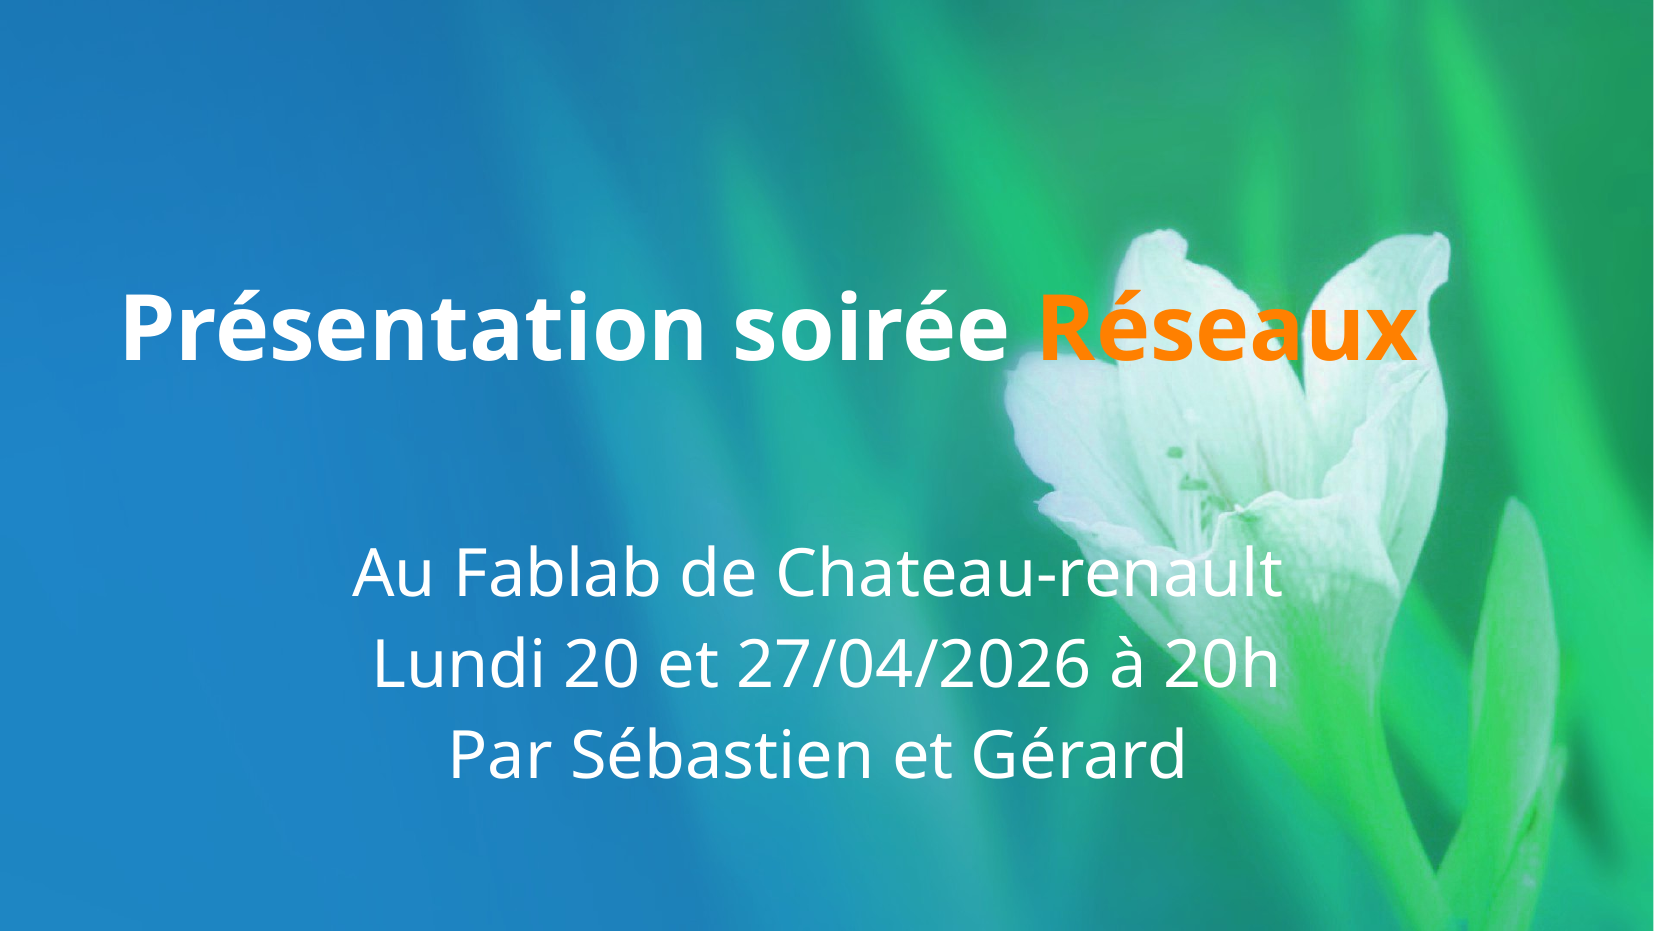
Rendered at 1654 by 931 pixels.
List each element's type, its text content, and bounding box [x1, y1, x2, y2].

title Présentation soirée Réseaux [118, 177, 1536, 473]
subtitle Au Fablab de Chateau-renault Lundi 20 et 27/04/2026 à 20h Par Sébastien et Gérard [118, 484, 1536, 839]
picture [0, 0, 1654, 931]
